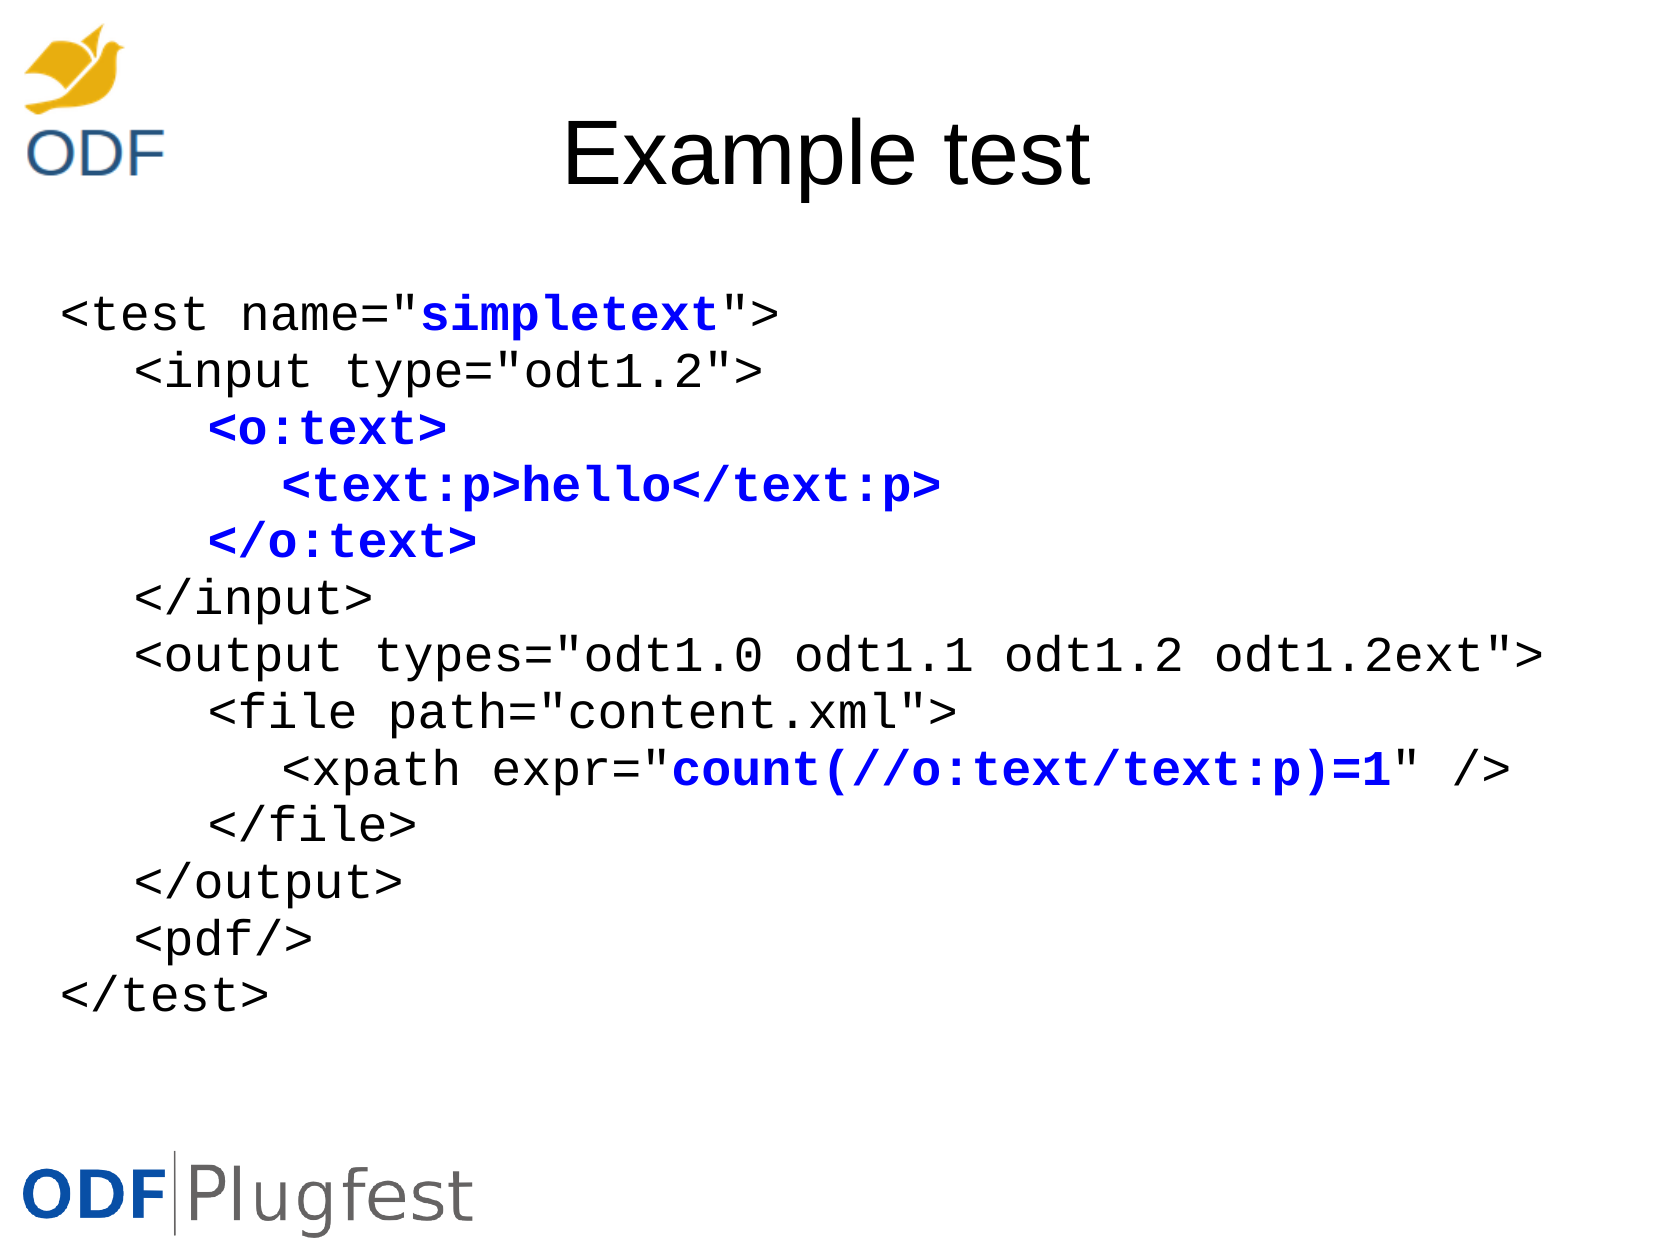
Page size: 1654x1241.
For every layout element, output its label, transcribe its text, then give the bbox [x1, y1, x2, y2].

text_box <test name="simpletext"> <input type="odt1.2"> <o:text> <text:p>hello</text:p> </o:text> </input> <output types="odt1.0 odt1.1 odt1.2 odt1.2ext"> <file path="content.xml"> <xpath expr="count(//o:text/text:p)=1" /> </file> </output> <pdf/> </test> [45, 225, 1621, 1156]
title Example test [82, 49, 1571, 225]
picture [23, 1150, 473, 1241]
picture [0, 0, 216, 218]
